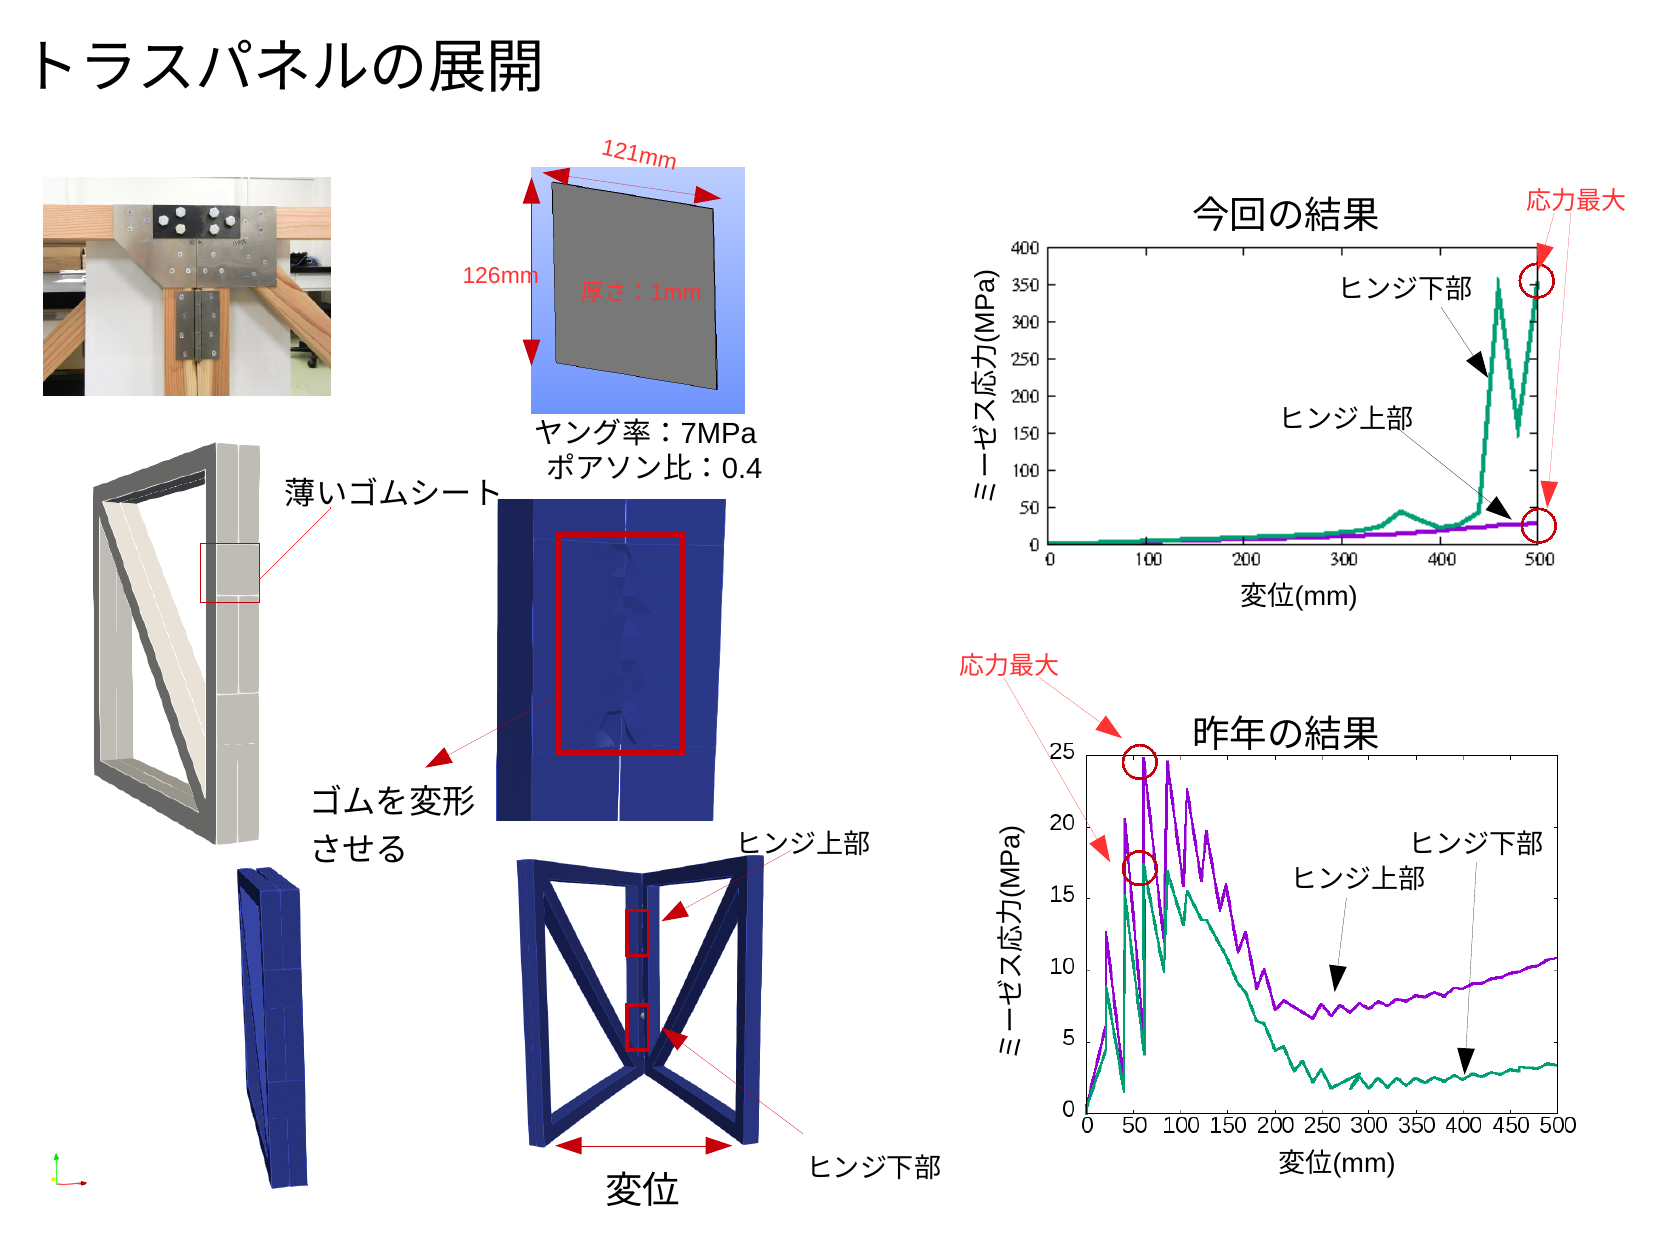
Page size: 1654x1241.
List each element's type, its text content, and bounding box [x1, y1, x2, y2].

text_box [200, 543, 260, 603]
text_box 昨年の結果 [1177, 696, 1642, 750]
text_box ヒンジ下部 [1393, 814, 1548, 857]
picture [531, 167, 745, 402]
picture [1523, 510, 1554, 541]
text_box ミーゼス応力(MPa) [980, 803, 1030, 1076]
picture [1003, 240, 1557, 567]
text_box 変位 [590, 1152, 696, 1205]
text_box [1521, 507, 1557, 544]
text_box 126mm [447, 254, 567, 296]
text_box 応力最大 [1511, 172, 1642, 213]
text_box 121mm [583, 123, 709, 189]
text_box [555, 531, 686, 756]
text_box [1518, 262, 1555, 299]
text_box ヒンジ上部 [1263, 389, 1418, 432]
text_box ヒンジ下部 [1322, 259, 1477, 302]
picture [1550, 400, 1557, 481]
picture [561, 537, 679, 750]
picture [569, 167, 695, 194]
picture [43, 177, 331, 396]
text_box 変位(mm) [1263, 1133, 1420, 1182]
text_box 応力最大 [944, 637, 1075, 678]
text_box ポアソン比：0.4 [531, 437, 748, 485]
text_box 厚さ：1mm [566, 266, 702, 308]
text_box [625, 909, 650, 957]
text_box ヒンジ下部 [791, 1139, 945, 1182]
text_box [1122, 850, 1158, 886]
picture [1039, 738, 1583, 1146]
text_box [1122, 744, 1158, 780]
text_box ゴムを変形 させる [294, 767, 485, 850]
text_box [625, 1003, 650, 1052]
picture [0, 422, 815, 1241]
title トラスパネルの展開 [0, 0, 1028, 125]
text_box ヒンジ上部 [720, 814, 874, 857]
text_box 変位(mm) [1225, 566, 1382, 615]
text_box ヒンジ上部 [1275, 850, 1430, 893]
text_box ミーゼス応力(MPa) [954, 248, 1004, 521]
text_box 今回の結果 [1177, 177, 1394, 230]
text_box 薄いゴムシート [269, 460, 497, 507]
text_box ヤング率：7MPa [519, 402, 764, 451]
picture [1521, 265, 1552, 296]
